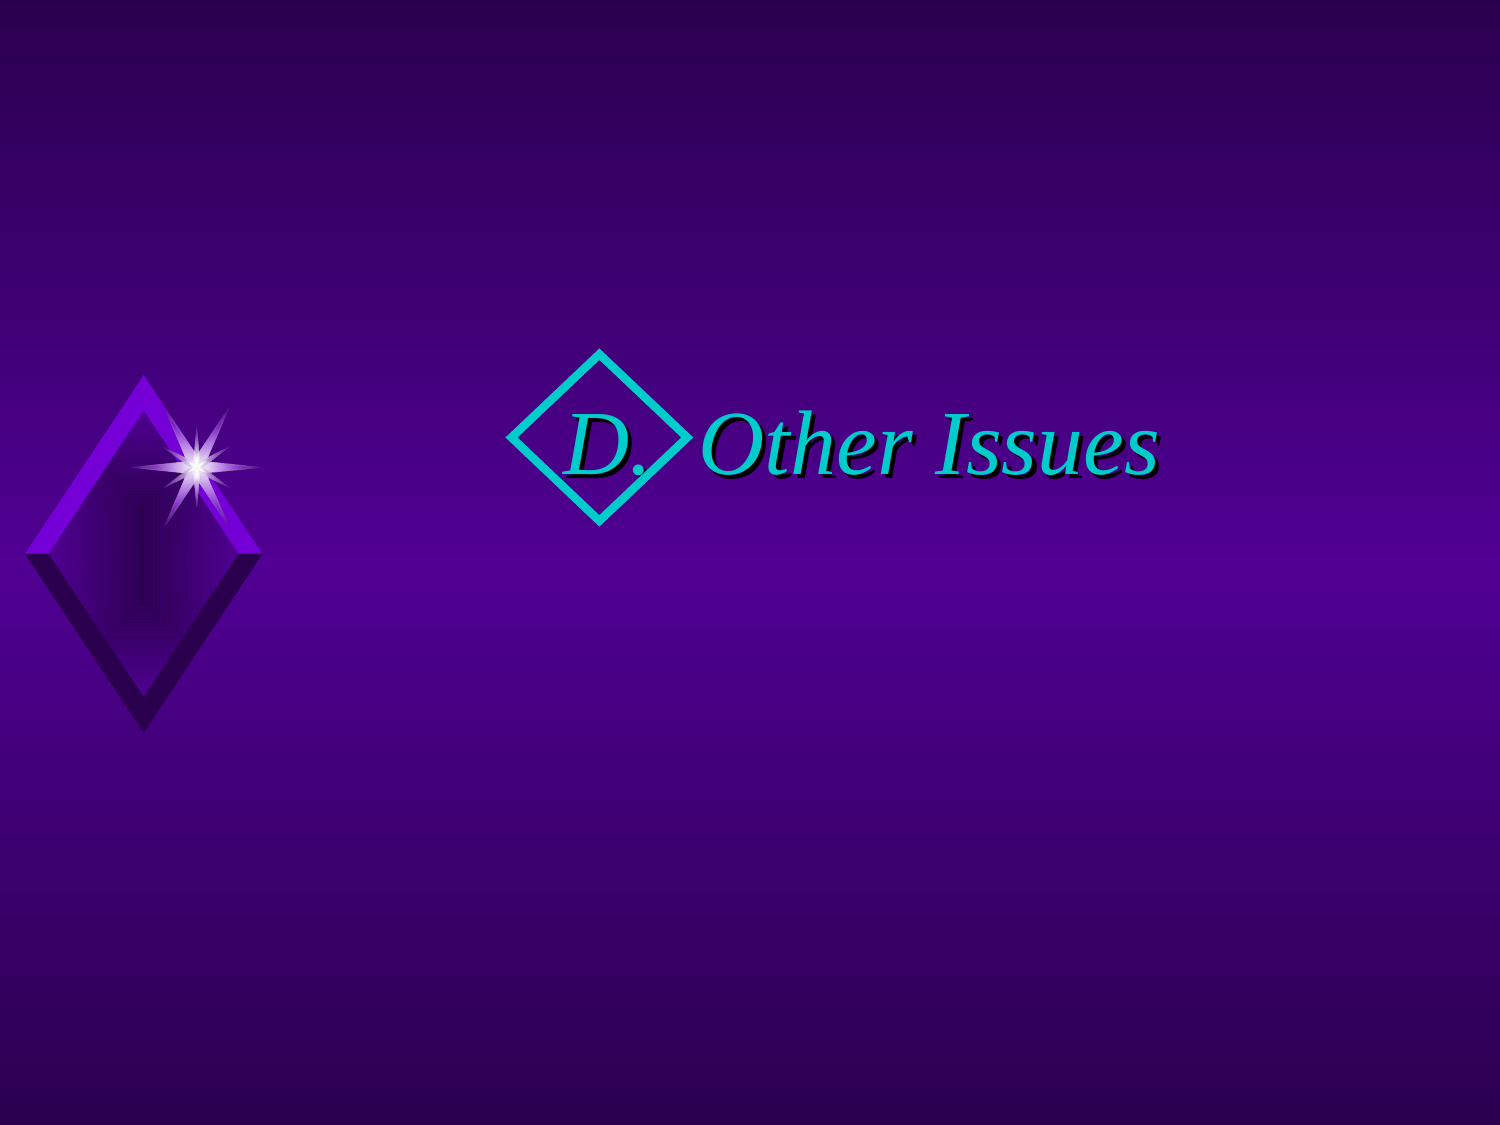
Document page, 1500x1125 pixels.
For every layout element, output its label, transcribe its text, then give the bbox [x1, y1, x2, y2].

title D. Other Issues [224, 349, 1500, 538]
title D. Other Issues [519, 361, 680, 514]
